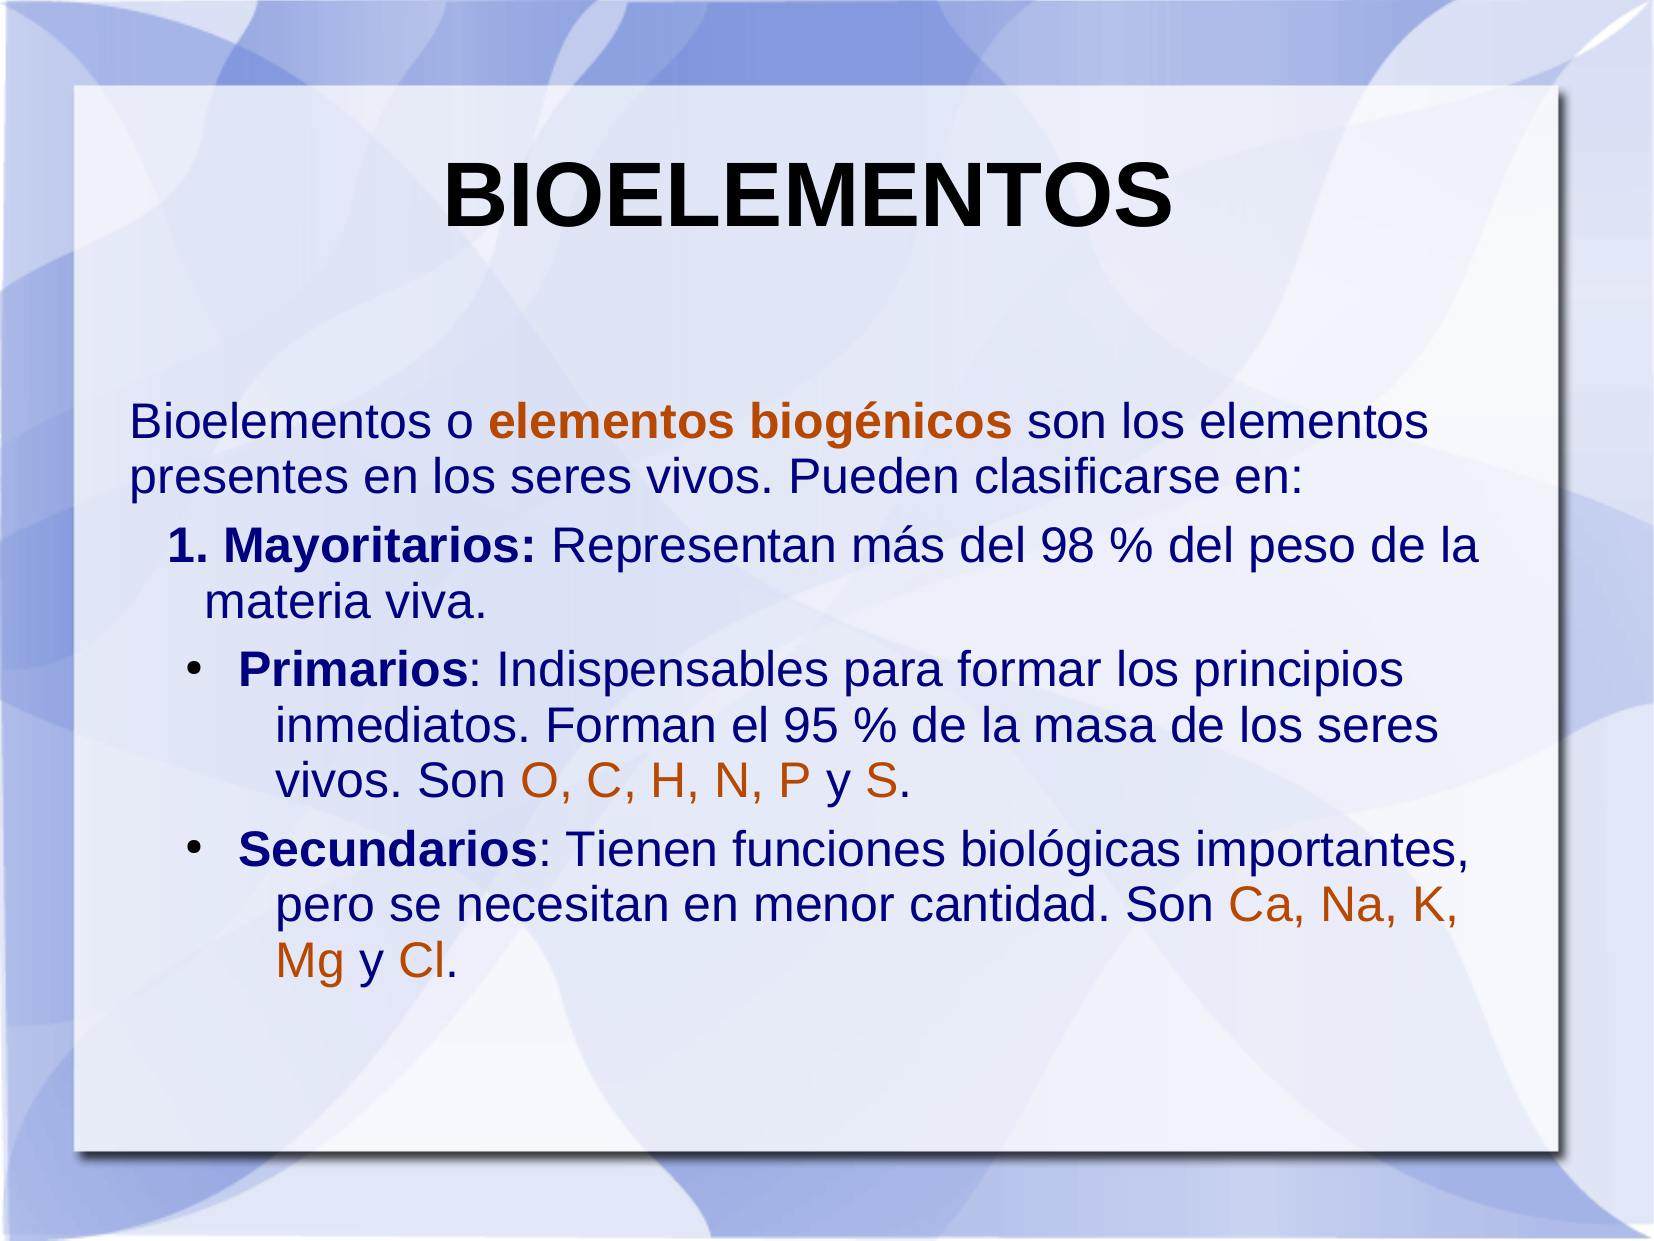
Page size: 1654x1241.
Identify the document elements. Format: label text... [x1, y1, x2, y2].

title BIOELEMENTOS [82, 90, 1536, 298]
list Bioelementos o elementos biogénicos son los elementos presentes en los seres vivos. Pueden clasificarse en: 1. Mayoritarios: Representan más del 98 % del peso de la materia viva. Primarios: Indispensables para formar los principios inmediatos. Forman el 95 % de la masa de los seres vivos. Son O, C, H, N, P y S. Secundarios: Tienen funciones biológicas importantes, pero se necesitan en menor cantidad. Son Ca, Na, K, Mg y Cl. [129, 324, 1489, 1063]
picture [0, 0, 1654, 1241]
